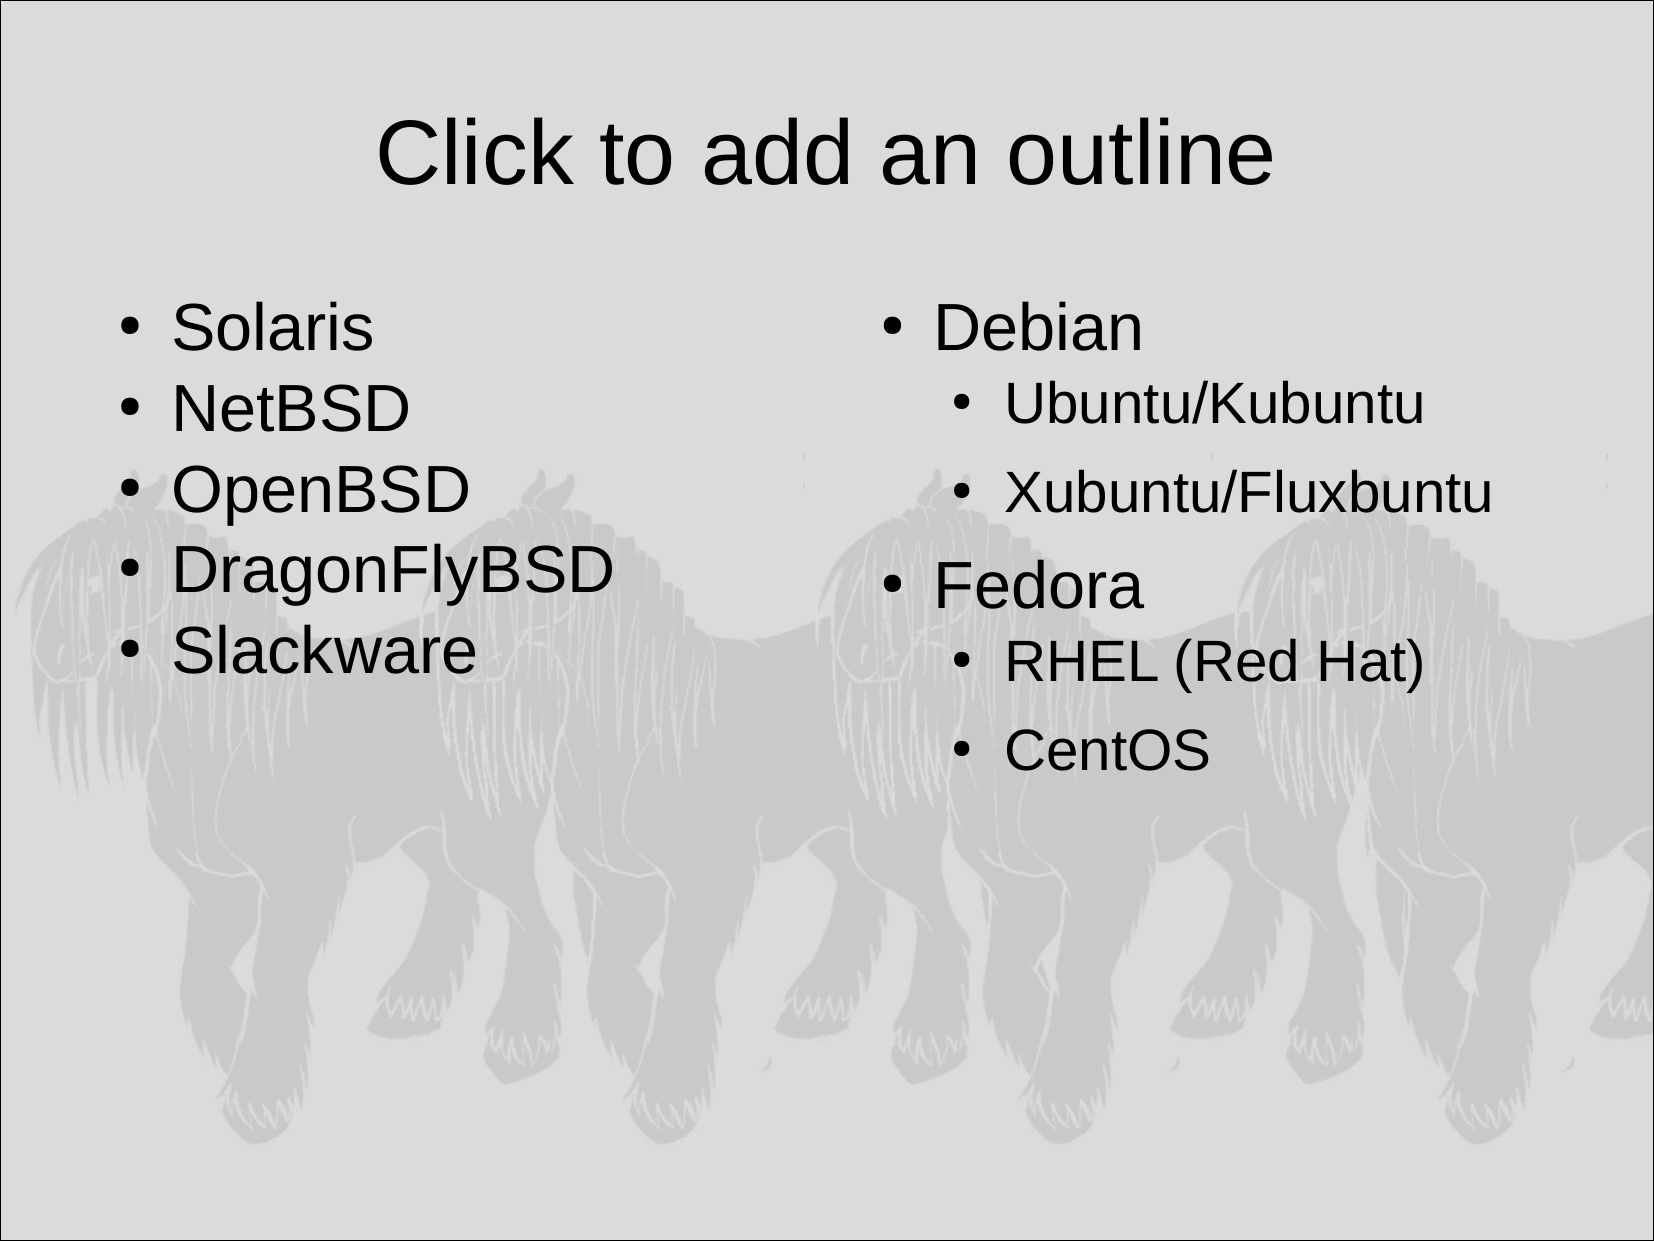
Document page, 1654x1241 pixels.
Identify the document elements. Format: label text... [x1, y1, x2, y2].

title Click to add an outline [82, 49, 1571, 257]
list Solaris NetBSD OpenBSD DragonFlyBSD Slackware [82, 290, 809, 1109]
list Debian Ubuntu/Kubuntu Xubuntu/Fluxbuntu Fedora RHEL (Red Hat) CentOS [845, 290, 1572, 1094]
